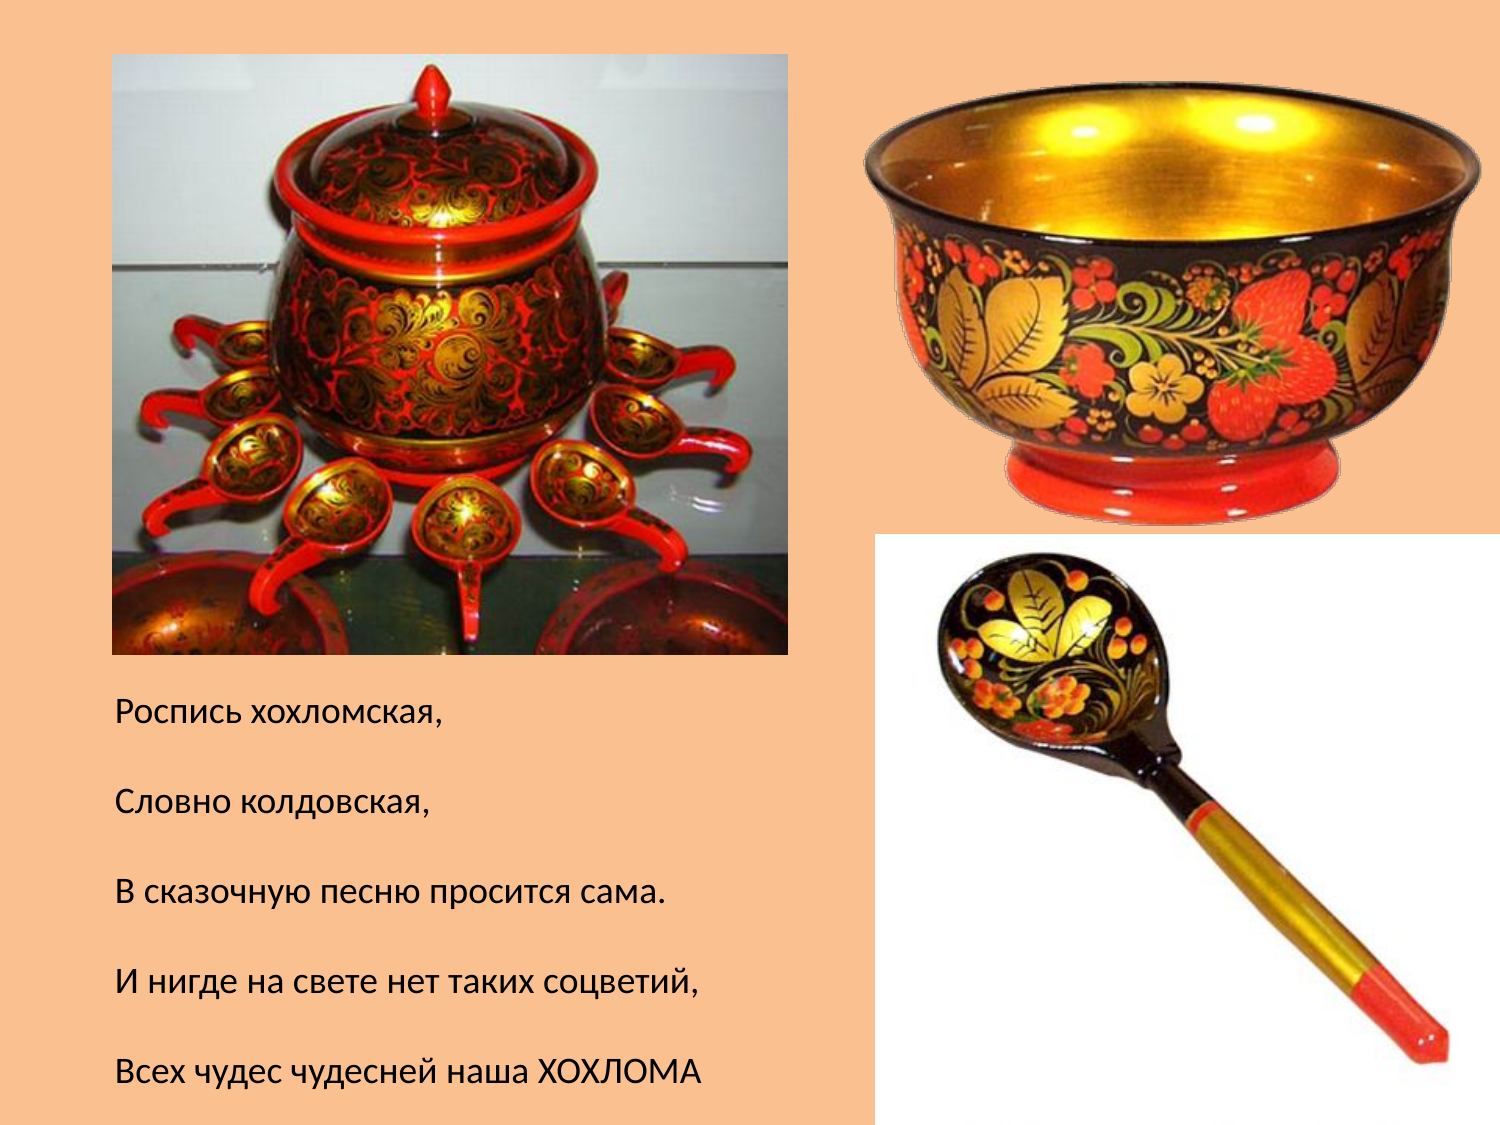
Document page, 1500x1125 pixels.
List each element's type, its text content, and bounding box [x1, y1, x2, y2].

text_box Роспись хохломская, Словно колдовская, В сказочную песню просится сама. И нигде на свете нет таких соцветий, Всех чудес чудесней наша ХОХЛОМА [100, 633, 1125, 1099]
picture [842, 66, 1500, 1125]
picture [112, 54, 788, 633]
